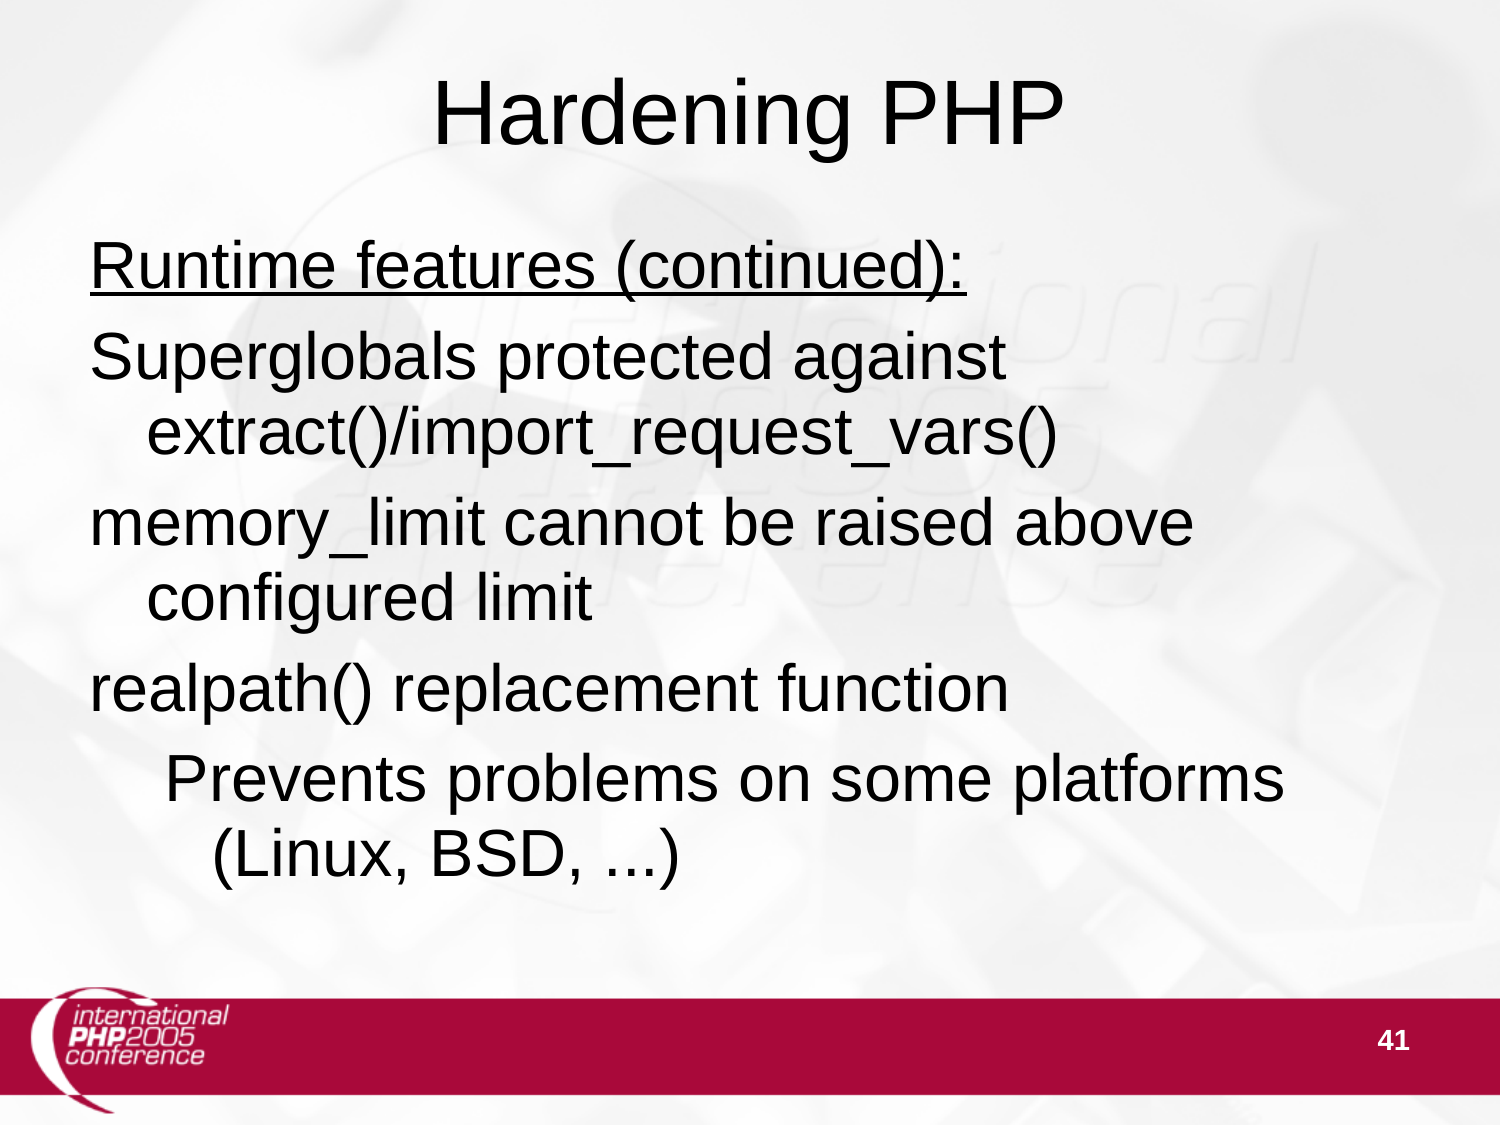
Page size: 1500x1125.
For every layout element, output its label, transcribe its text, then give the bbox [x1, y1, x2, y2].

list Runtime features (continued): Superglobals protected against extract()/import_request_vars() memory_limit cannot be raised above configured limit realpath() replacement function Prevents problems on some platforms (Linux, BSD, ...) [75, 220, 1426, 977]
title Hardening PHP [75, 18, 1426, 207]
picture [0, 0, 1500, 1125]
